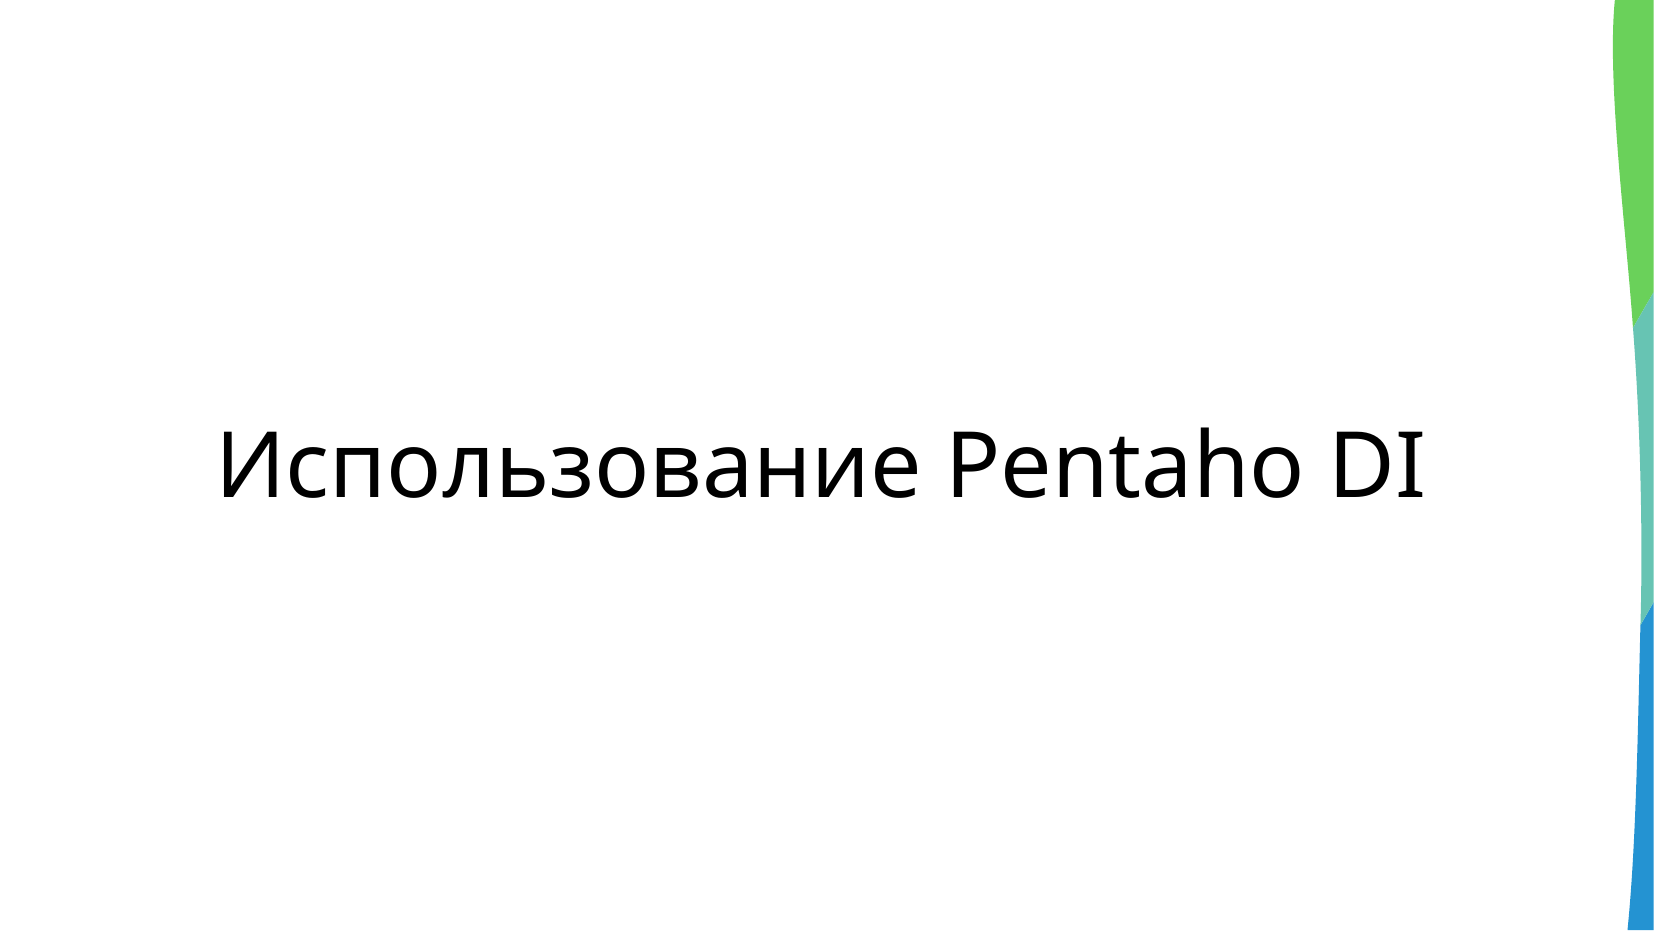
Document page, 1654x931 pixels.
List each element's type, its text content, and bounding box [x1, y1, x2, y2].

title Использование Pentaho DI [76, 383, 1565, 540]
